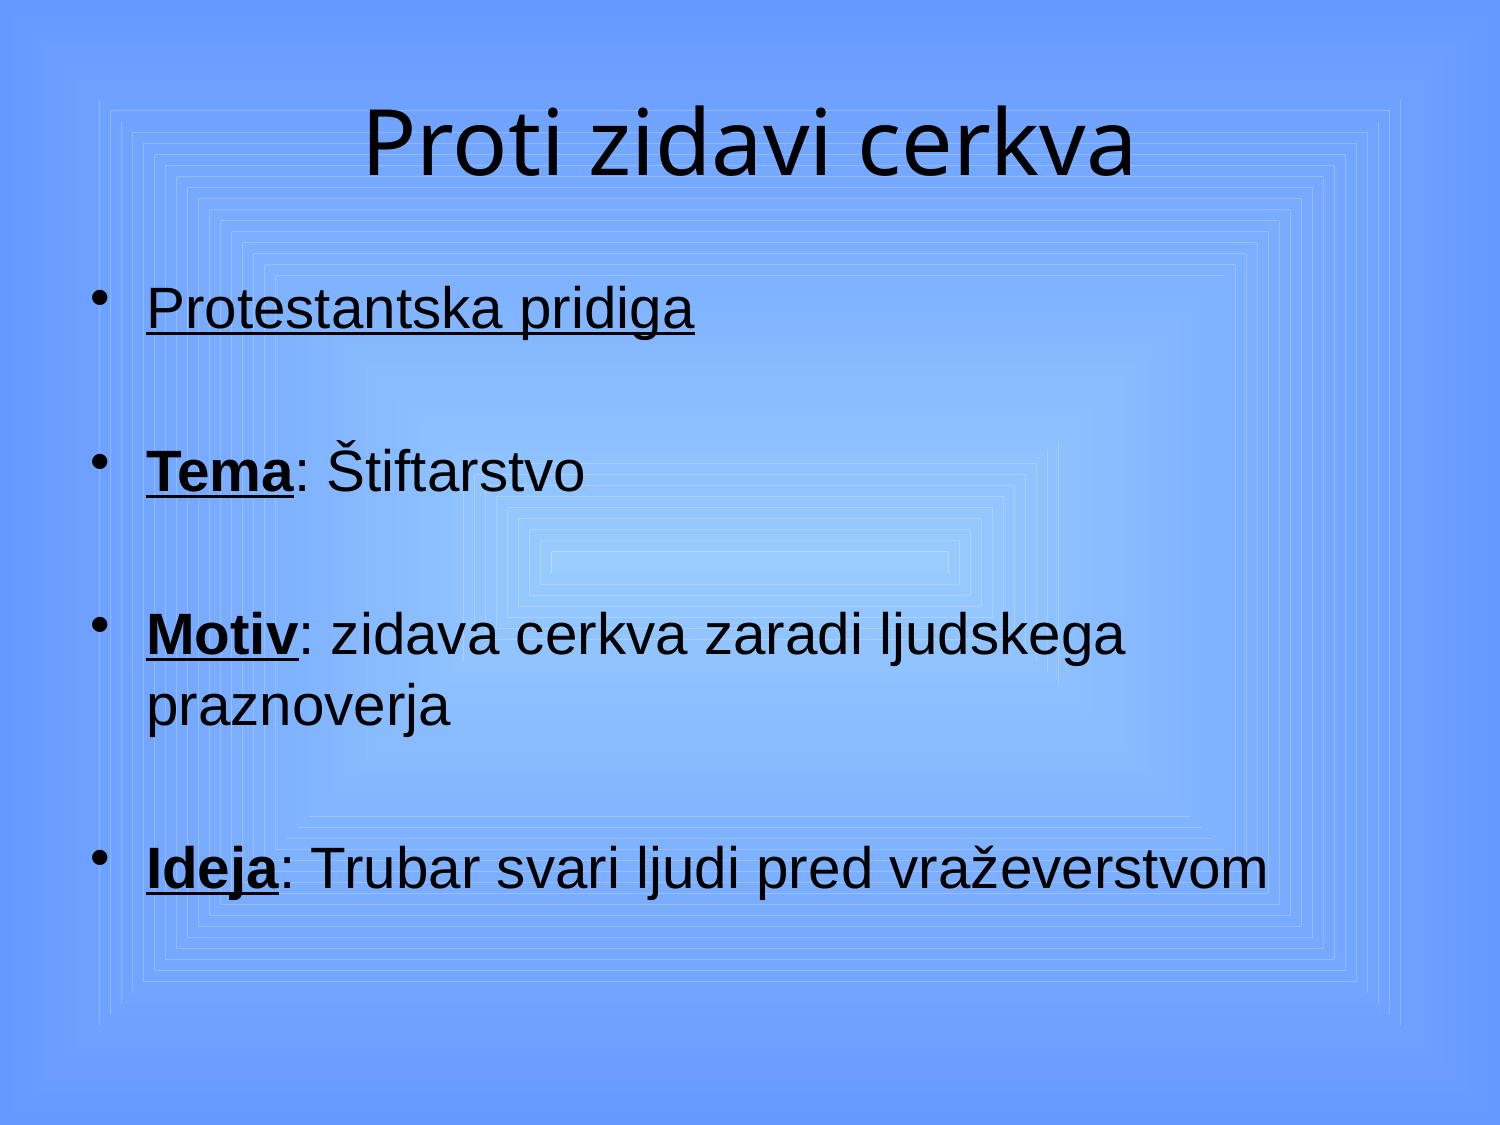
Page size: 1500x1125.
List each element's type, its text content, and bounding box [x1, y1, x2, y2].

list Protestantska pridiga Tema: Štiftarstvo Motiv: zidava cerkva zaradi ljudskega praznoverja Ideja: Trubar svari ljudi pred vraževerstvom [75, 262, 1425, 1005]
title Proti zidavi cerkva [75, 45, 1425, 233]
